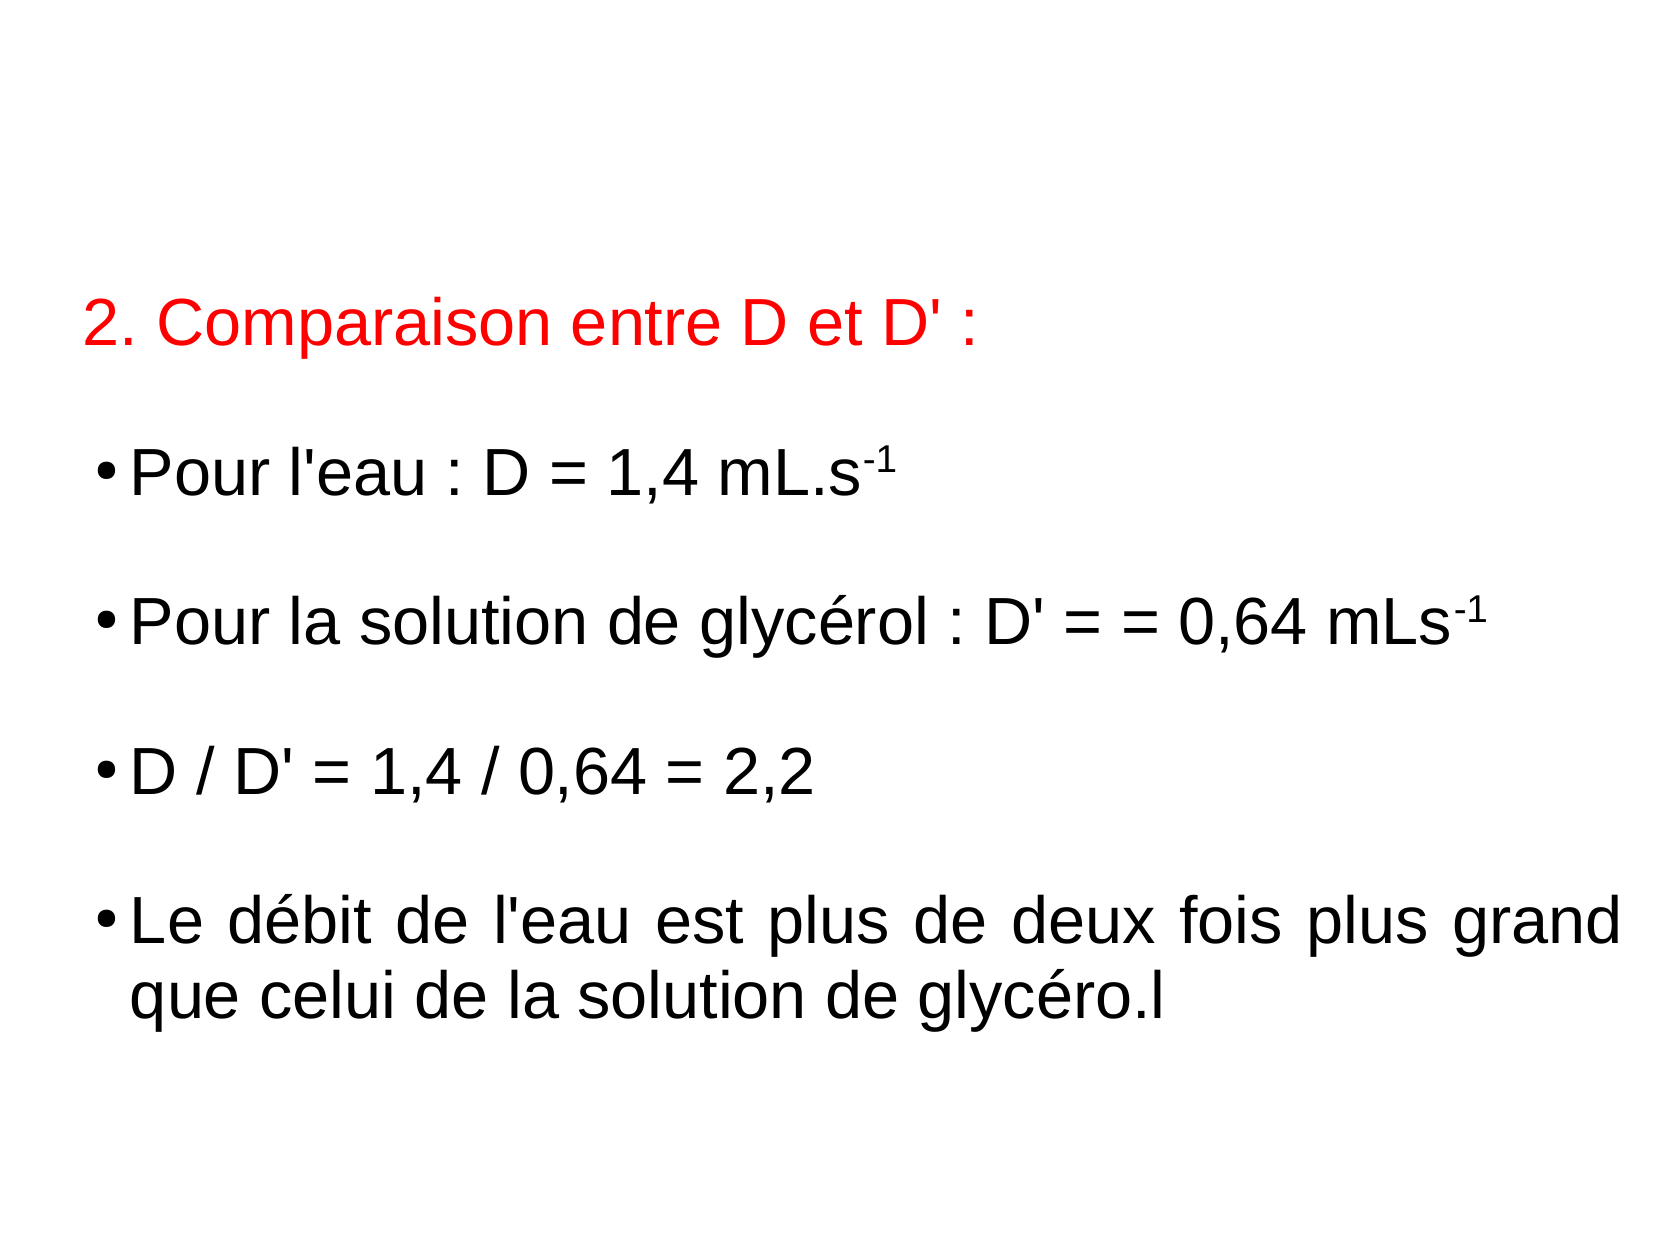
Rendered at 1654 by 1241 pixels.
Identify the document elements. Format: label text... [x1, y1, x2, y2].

subtitle 2. Comparaison entre D et D' : Pour l'eau : D = 1,4 mL.s-1 Pour la solution de glycérol : D' = = 0,64 mLs-1 D / D' = 1,4 / 0,64 = 2,2 Le débit de l'eau est plus de deux fois plus grand que celui de la solution de glycéro.l [59, 206, 1625, 1112]
